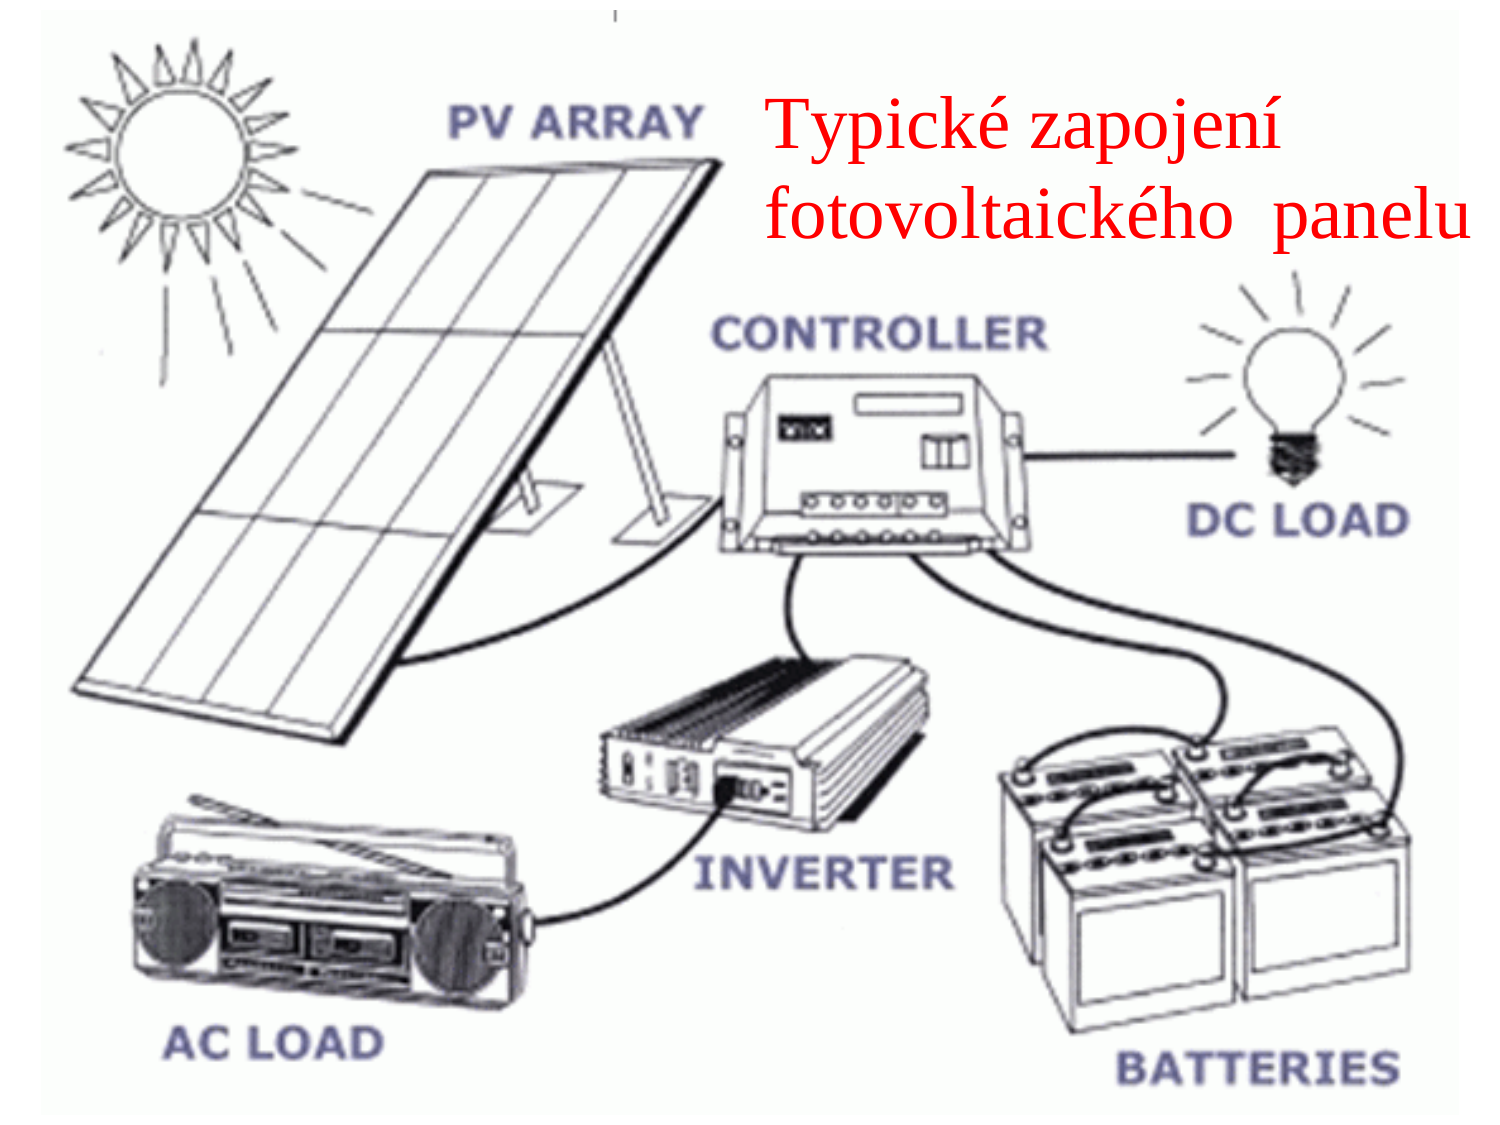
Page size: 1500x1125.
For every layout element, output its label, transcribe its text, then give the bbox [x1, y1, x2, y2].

text_box Typické zapojení fotovoltaického panelu [750, 66, 1500, 262]
picture [41, 10, 1459, 1115]
